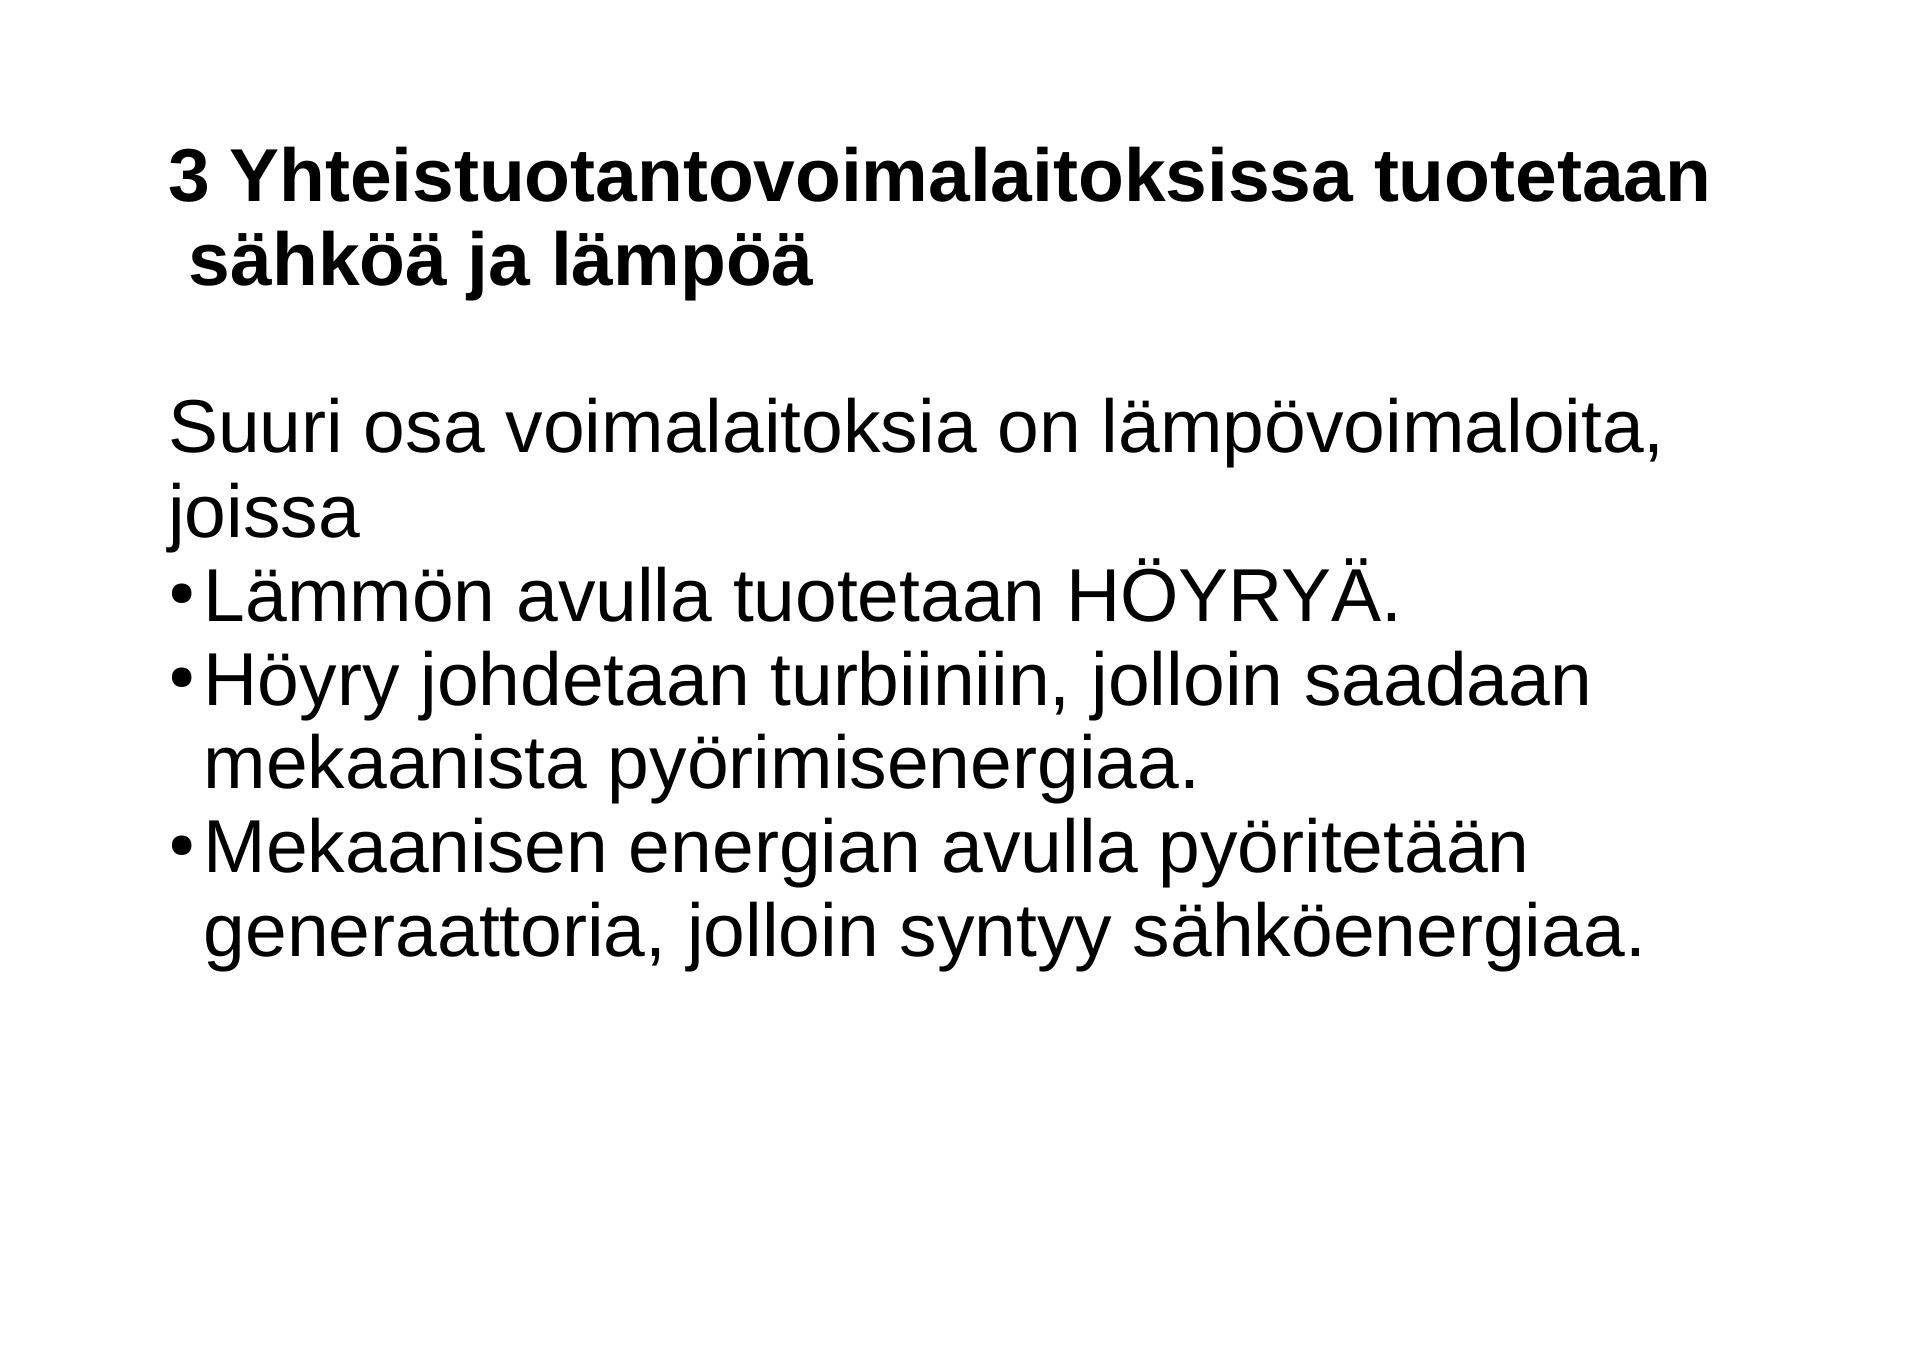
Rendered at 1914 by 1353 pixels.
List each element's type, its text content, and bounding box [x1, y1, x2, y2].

text_box 3 Yhteistuotantovoimalaitoksissa tuotetaan sähköä ja lämpöä Suuri osa voimalaitoksia on lämpövoimaloita, joissa Lämmön avulla tuotetaan HÖYRYÄ. Höyry johdetaan turbiiniin, jolloin saadaan mekaanista pyörimisenergiaa. Mekaanisen energian avulla pyöritetään generaattoria, jolloin syntyy sähköenergiaa. [153, 125, 1737, 981]
